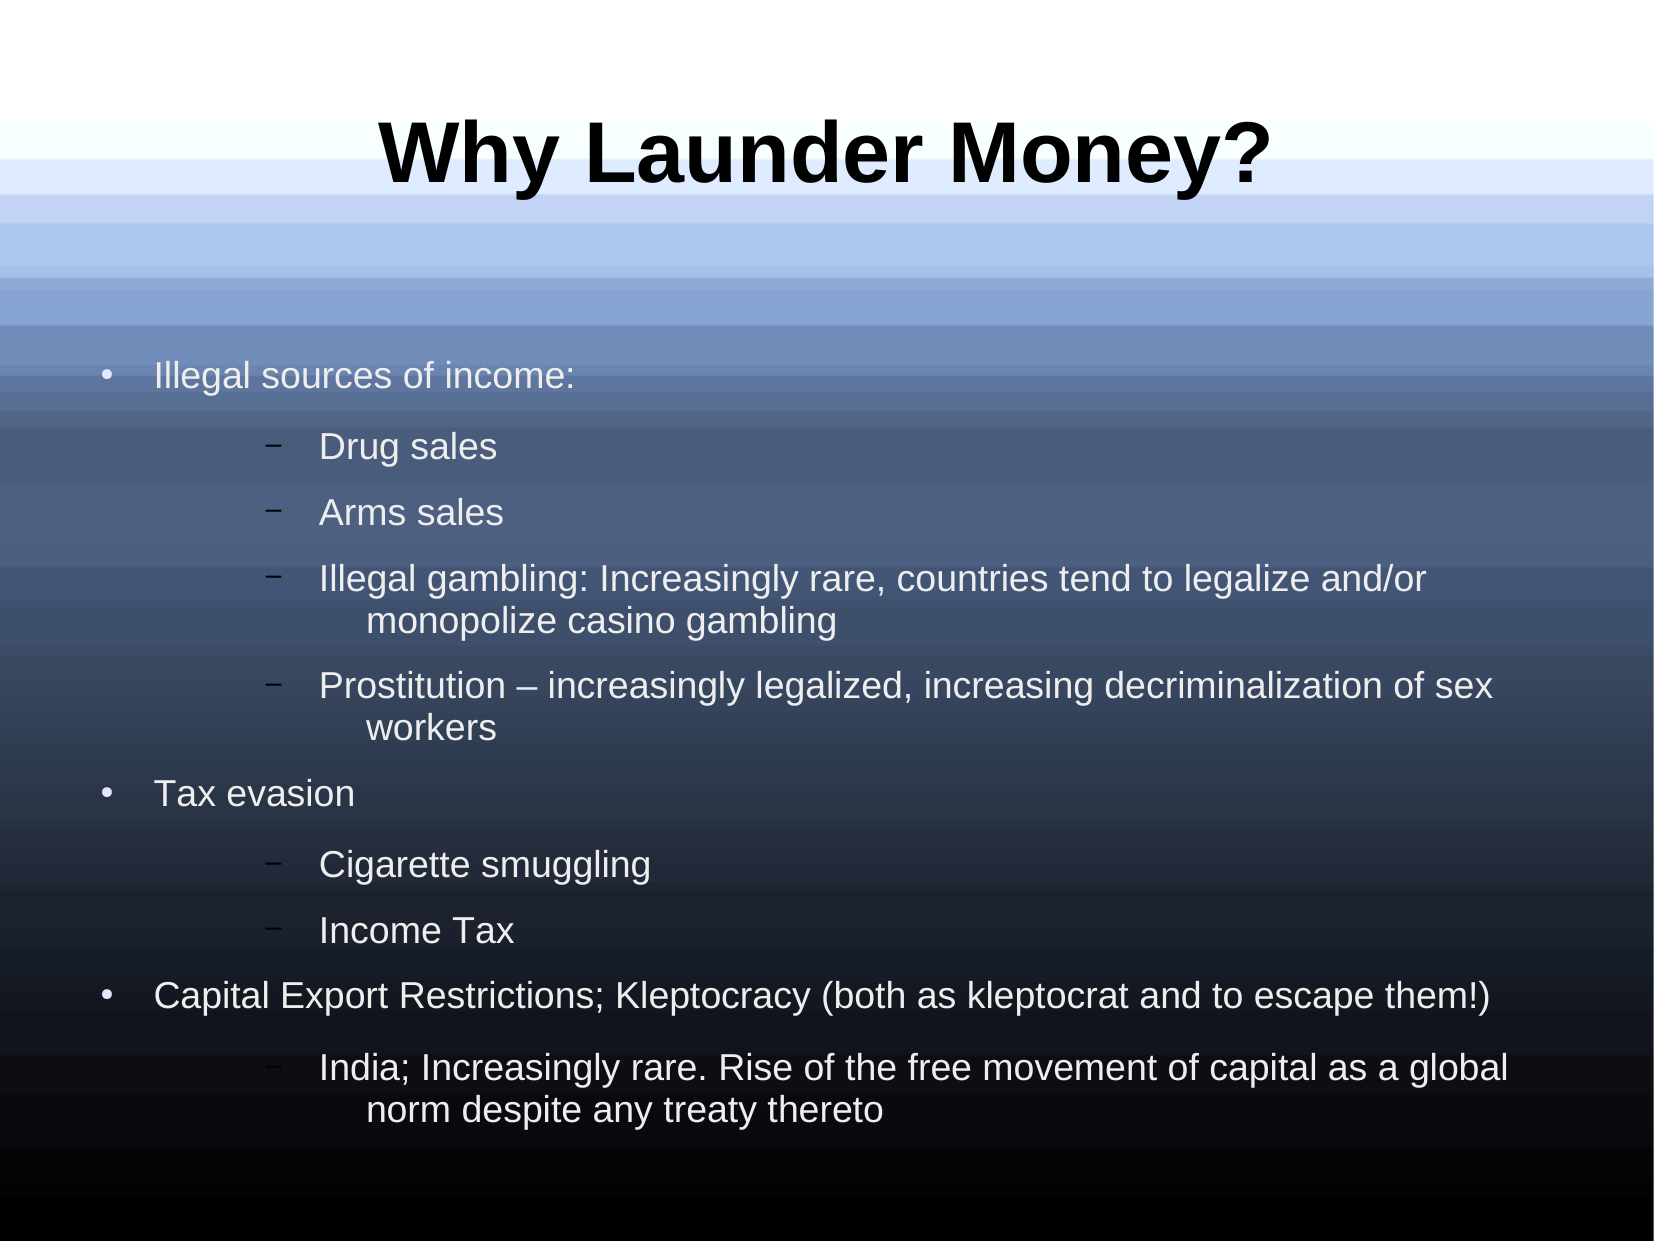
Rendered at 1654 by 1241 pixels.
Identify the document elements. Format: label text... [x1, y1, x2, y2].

list Illegal sources of income: Drug sales Arms sales Illegal gambling: Increasingly rare, countries tend to legalize and/or monopolize casino gambling Prostitution – increasingly legalized, increasing decriminalization of sex workers Tax evasion Cigarette smuggling Income Tax Capital Export Restrictions; Kleptocracy (both as kleptocrat and to escape them!) India; Increasingly rare. Rise of the free movement of capital as a global norm despite any treaty thereto [82, 354, 1571, 1132]
picture [0, 0, 1654, 1241]
title Why Launder Money? [82, 49, 1571, 257]
